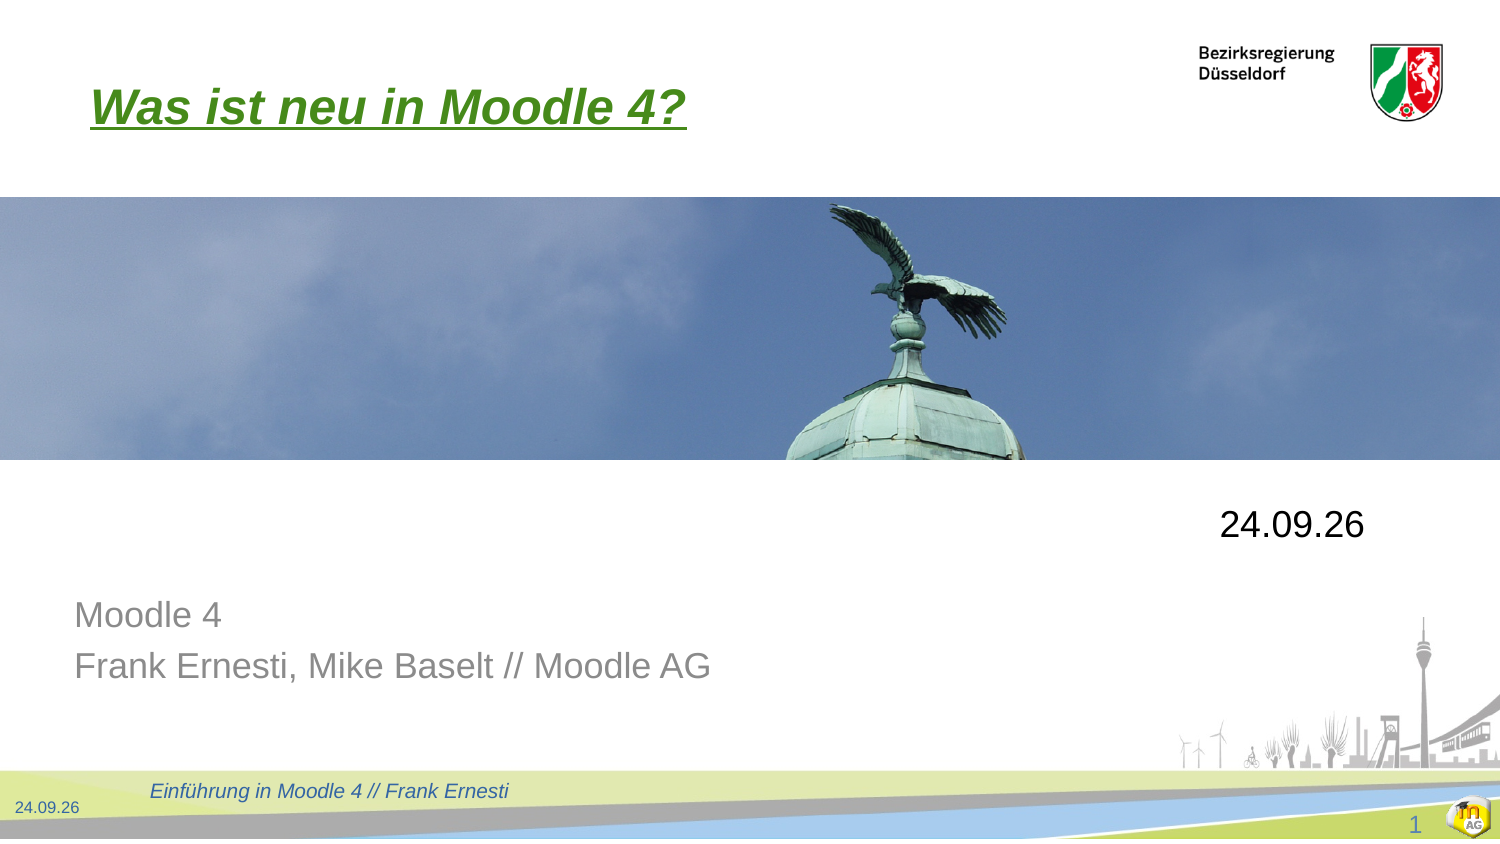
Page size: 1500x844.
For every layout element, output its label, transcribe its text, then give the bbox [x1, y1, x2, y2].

picture [0, 197, 1500, 460]
title Was ist neu in Moodle 4? [75, 33, 1176, 175]
picture [0, 617, 1500, 839]
picture [1198, 43, 1443, 122]
text_box 15.02.23 [1204, 496, 1465, 553]
text_box Moodle 4 Frank Ernesti, Mike Baselt // Moodle AG [59, 584, 1110, 694]
